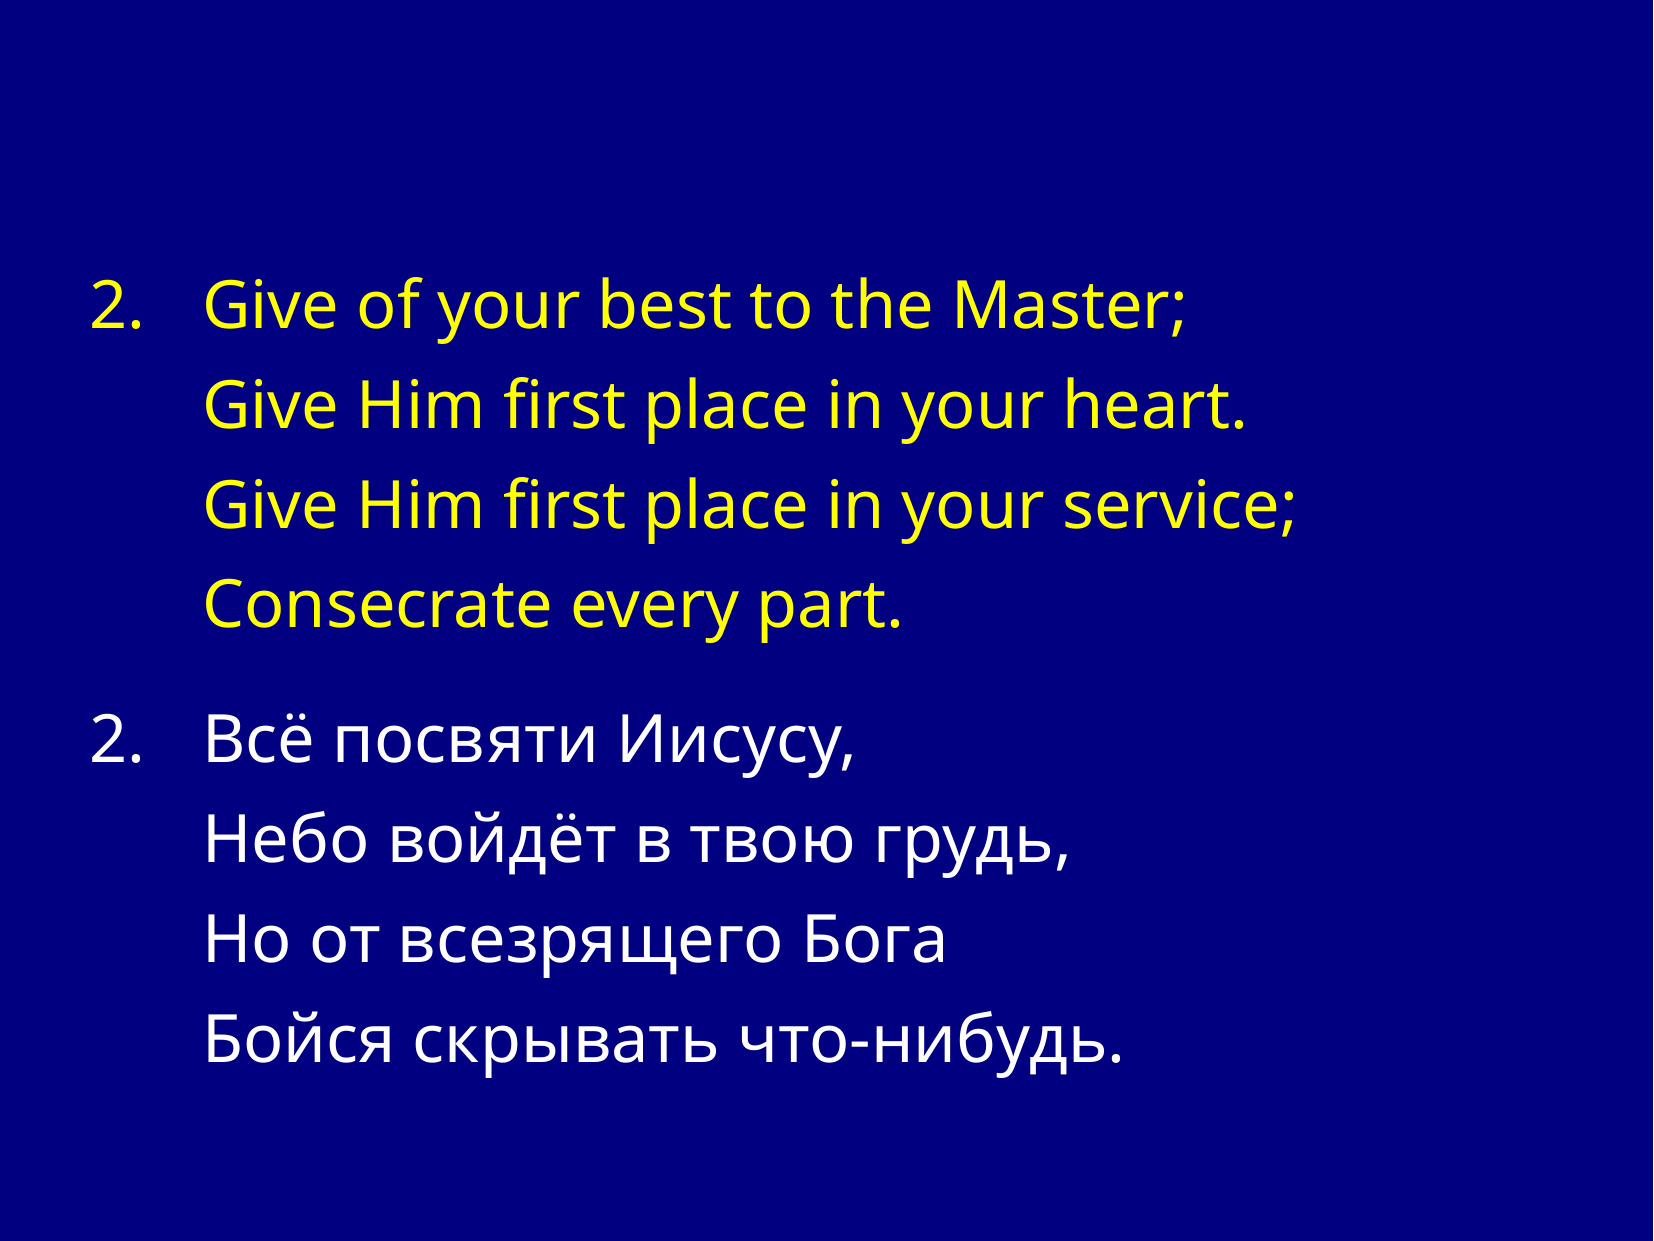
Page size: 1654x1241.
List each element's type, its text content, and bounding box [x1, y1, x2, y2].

text_box 2. Give of your best to the Master; Give Him first place in your heart. Give Him first place in your service; Consecrate every part. [75, 150, 1576, 638]
text_box 2. Всё посвяти Иисусу, Небо войдёт в твою грудь, Но от всезрящего Бога Бойся скрывать что-нибудь. [75, 675, 1576, 1163]
